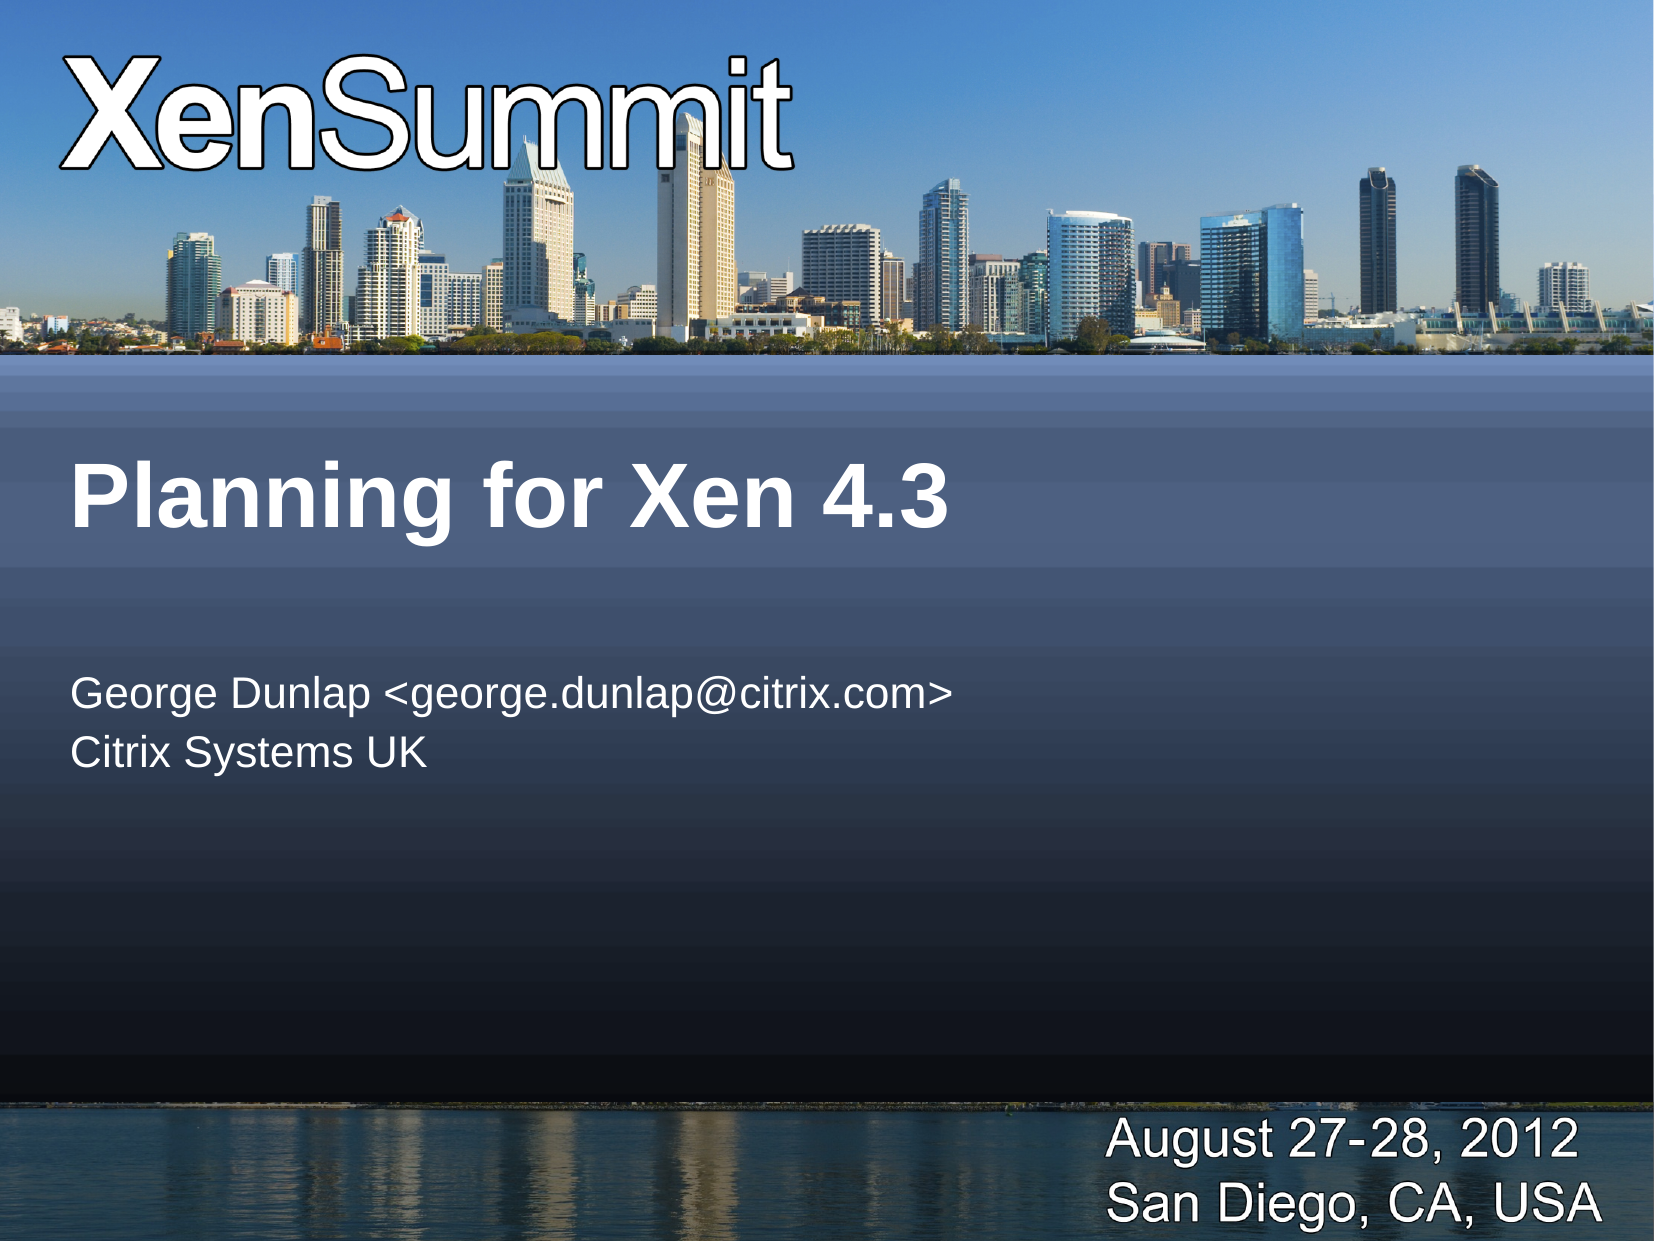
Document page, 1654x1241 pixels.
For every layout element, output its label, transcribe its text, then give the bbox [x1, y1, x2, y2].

text_box George Dunlap <george.dunlap@citrix.com> Citrix Systems UK [55, 661, 1461, 786]
title Planning for Xen 4.3 [55, 385, 1461, 607]
picture [0, 0, 1654, 1241]
